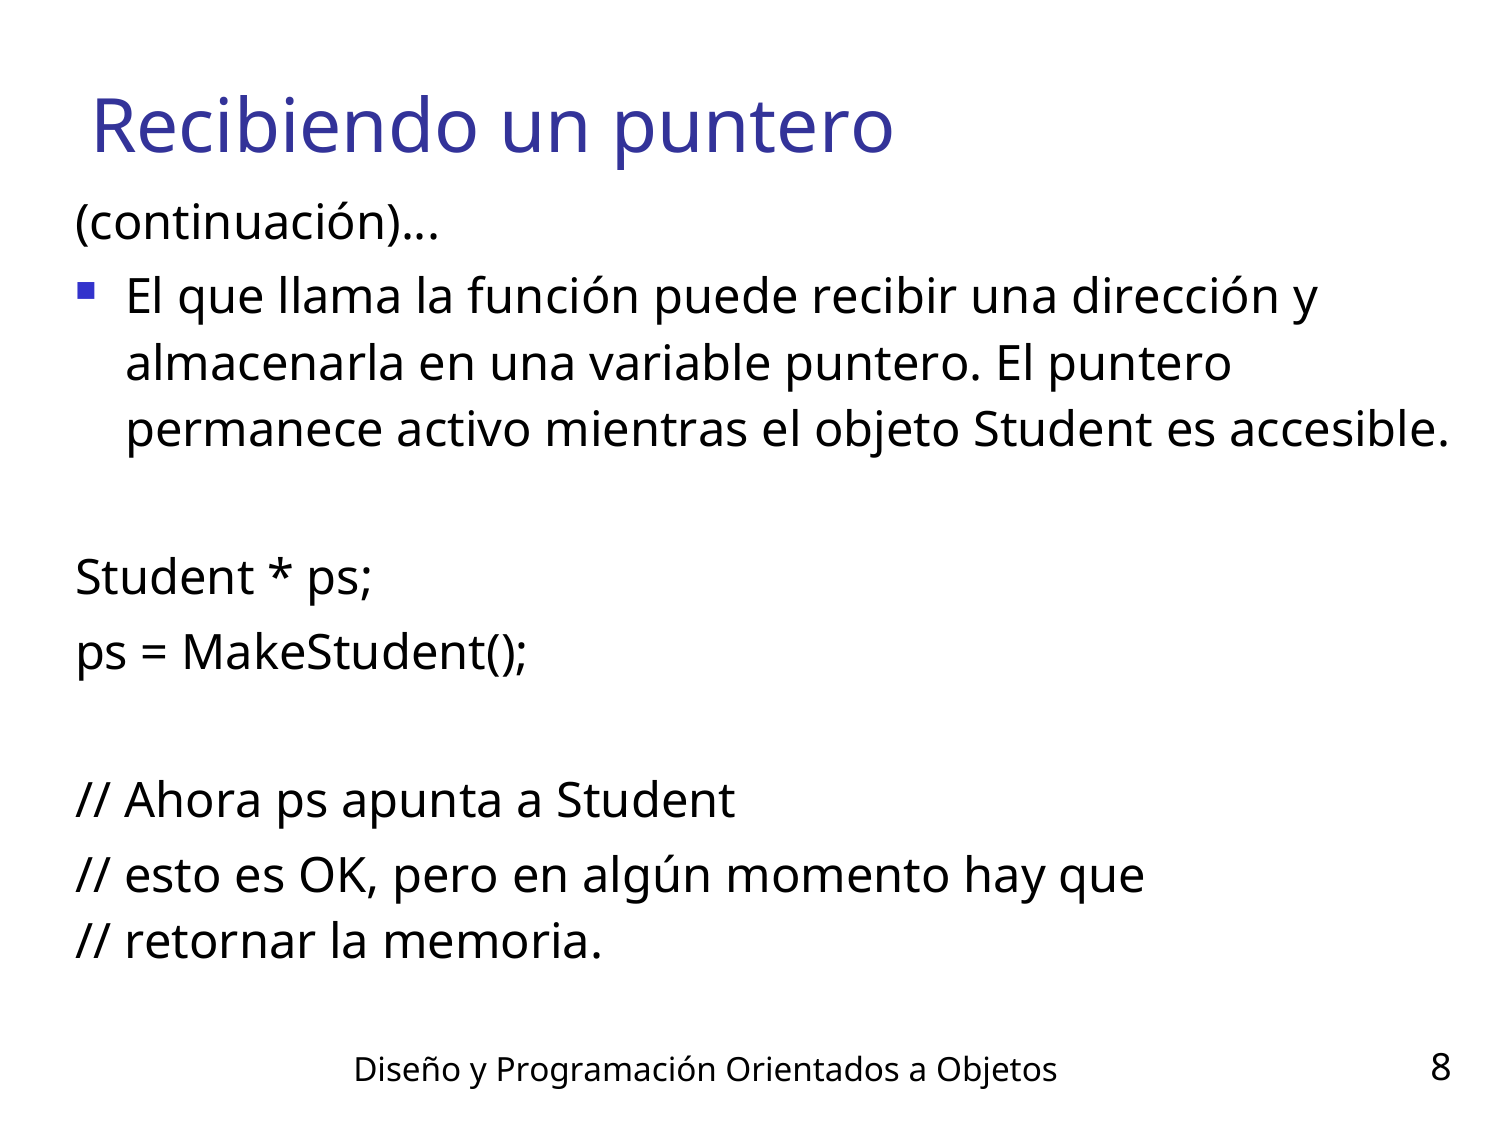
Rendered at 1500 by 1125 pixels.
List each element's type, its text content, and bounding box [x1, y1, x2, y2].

title Recibiendo un puntero [75, 19, 1466, 182]
list (continuación)... El que llama la función puede recibir una dirección y almacenarla en una variable puntero. El puntero permanece activo mientras el objeto Student es accesible. Student * ps; ps = MakeStudent(); // Ahora ps apunta a Student // esto es OK, pero en algún momento hay que // retornar la memoria. [75, 187, 1462, 1027]
